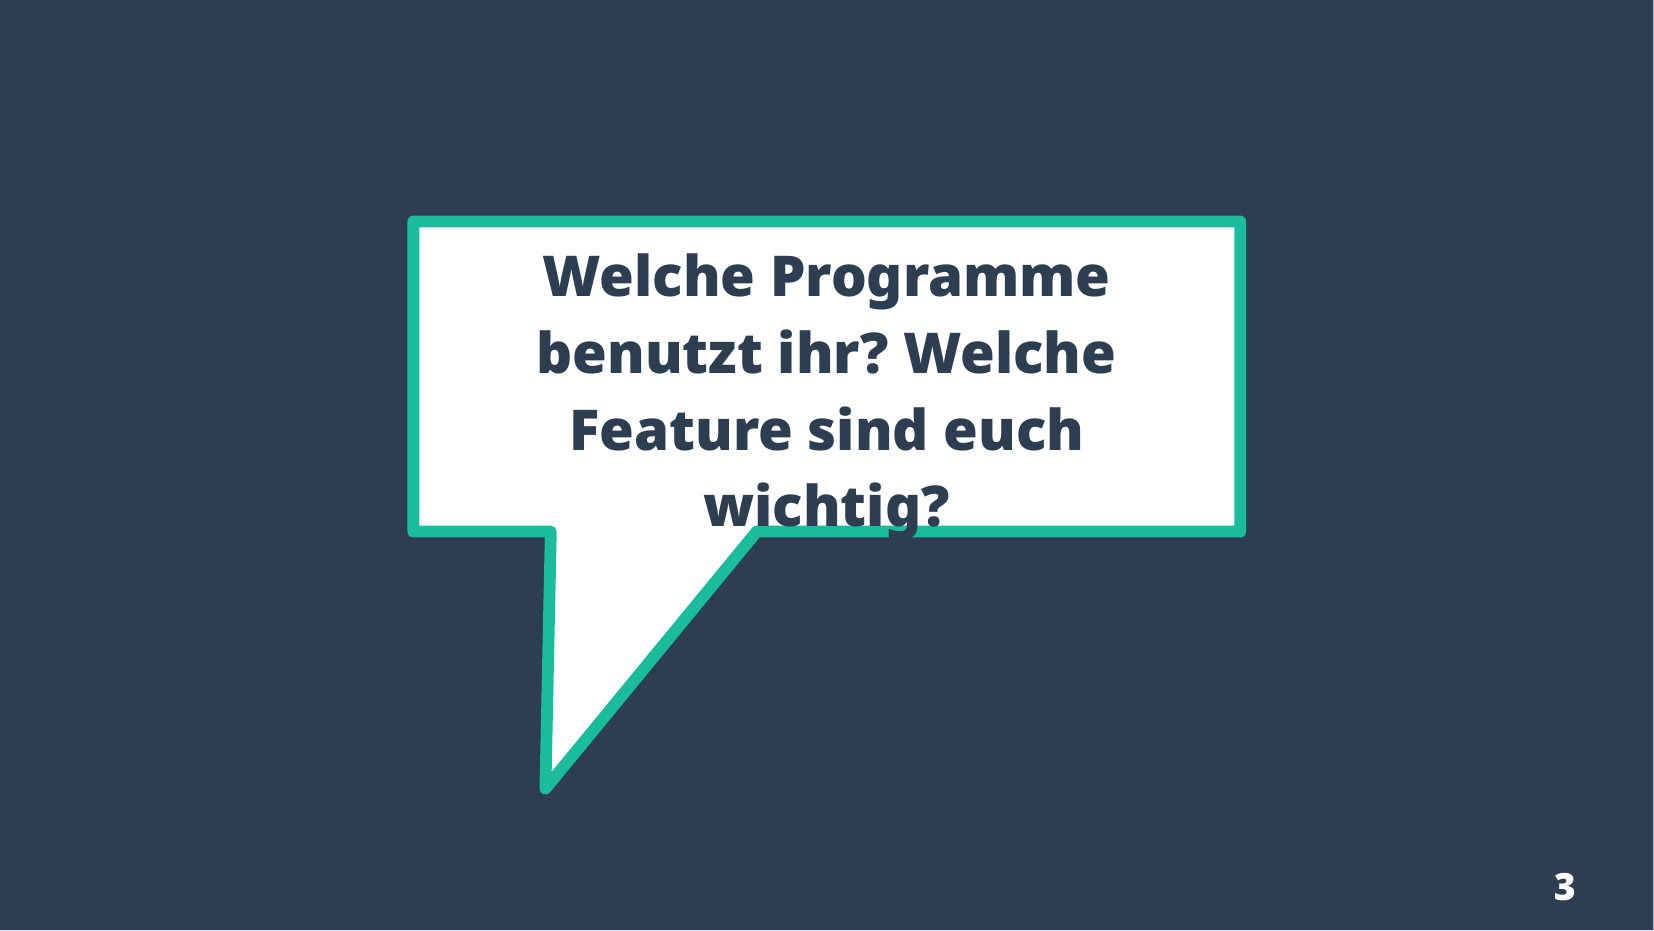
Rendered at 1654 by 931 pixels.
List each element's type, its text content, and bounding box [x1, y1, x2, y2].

title Welche Programme benutzt ihr? Welche Feature sind euch wichtig? [442, 236, 1211, 502]
